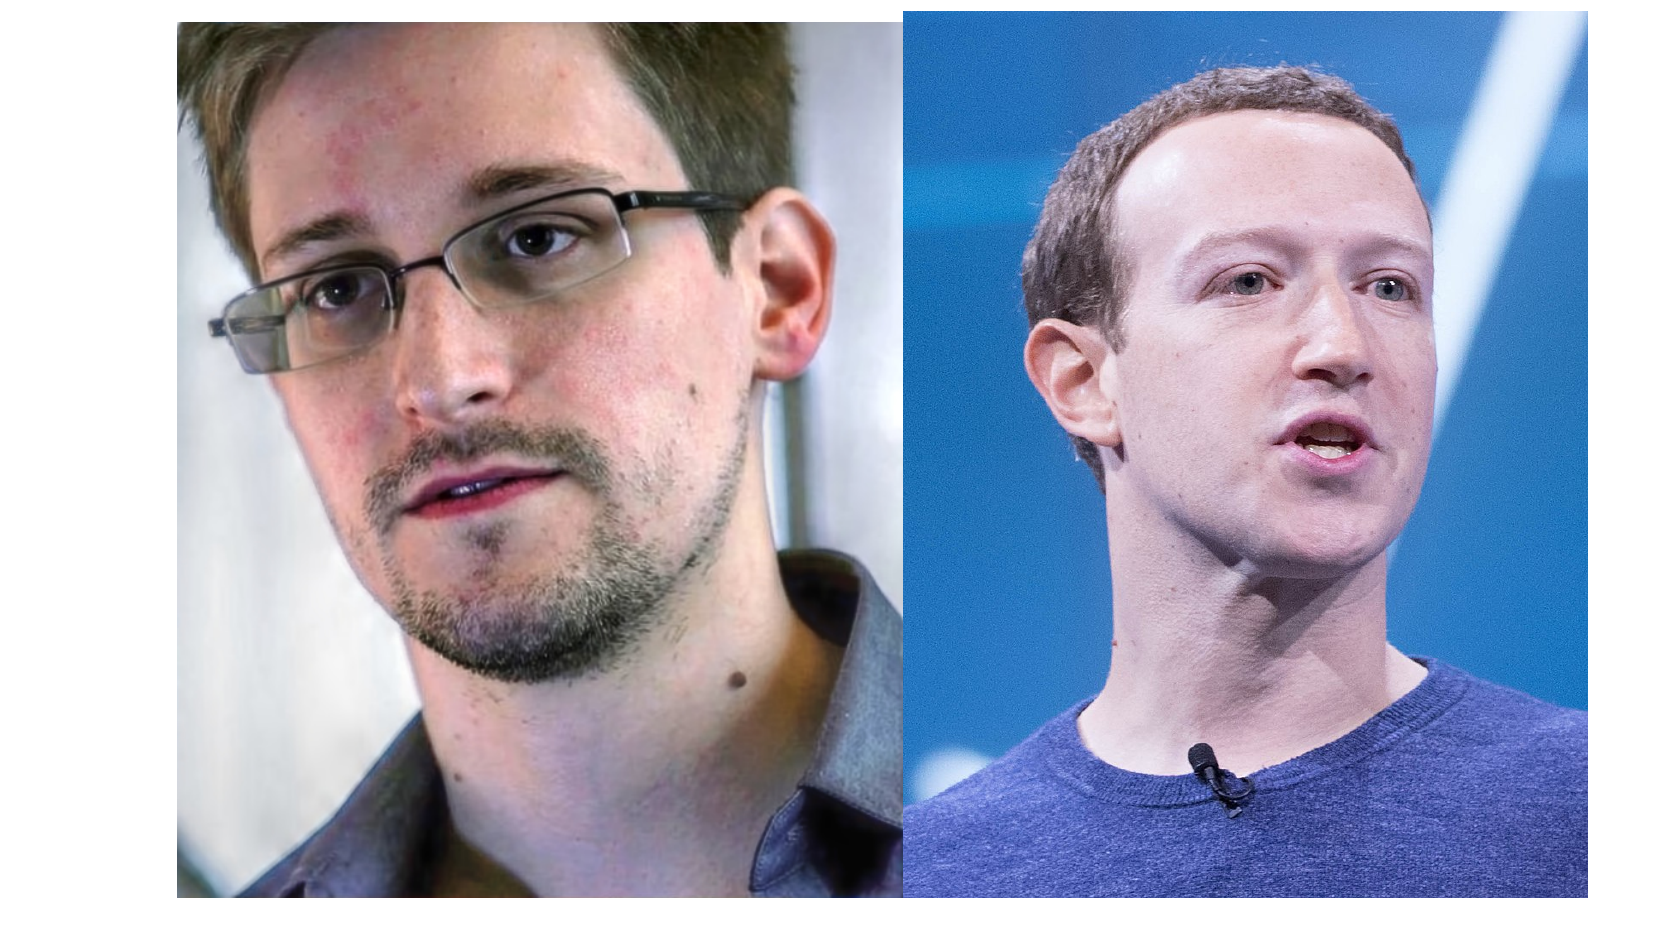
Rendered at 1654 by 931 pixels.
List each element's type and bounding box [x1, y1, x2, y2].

picture [177, 11, 1588, 898]
